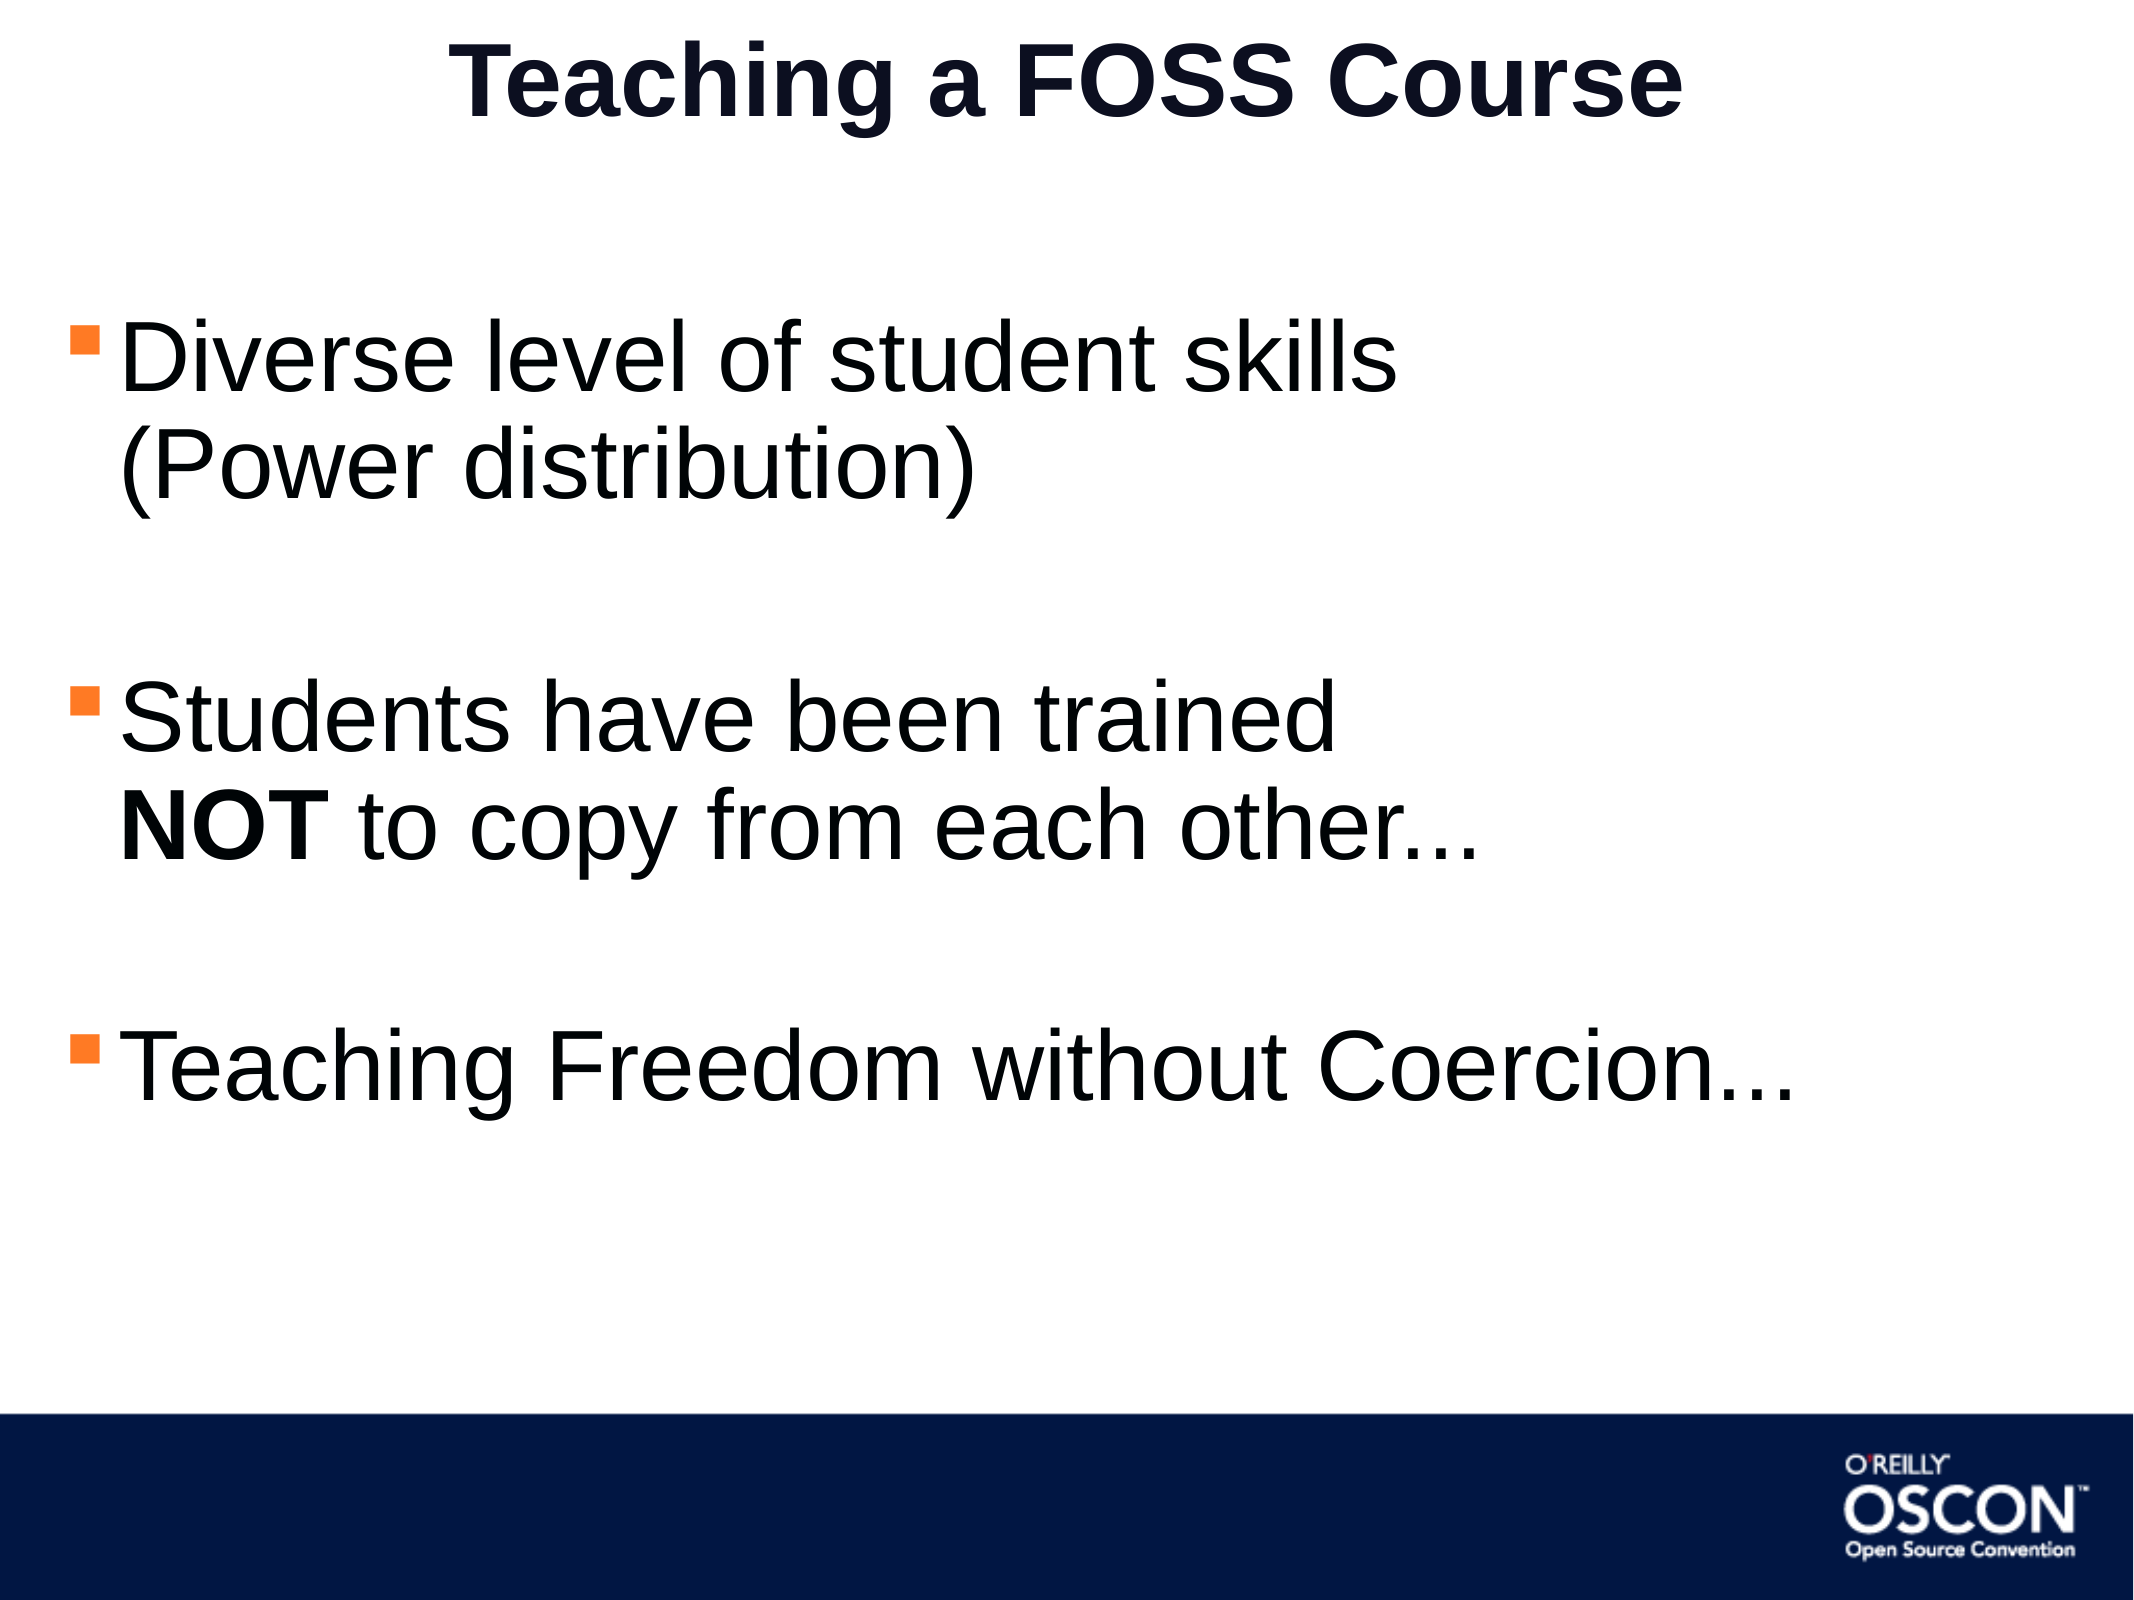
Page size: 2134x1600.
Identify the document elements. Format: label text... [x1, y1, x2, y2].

picture [0, 0, 2134, 1600]
list Diverse level of student skills (Power distribution) Students have been trained NOT to copy from each other... Teaching Freedom without Coercion... [47, 296, 2100, 1119]
title Teaching a FOSS Course [41, 0, 2094, 159]
